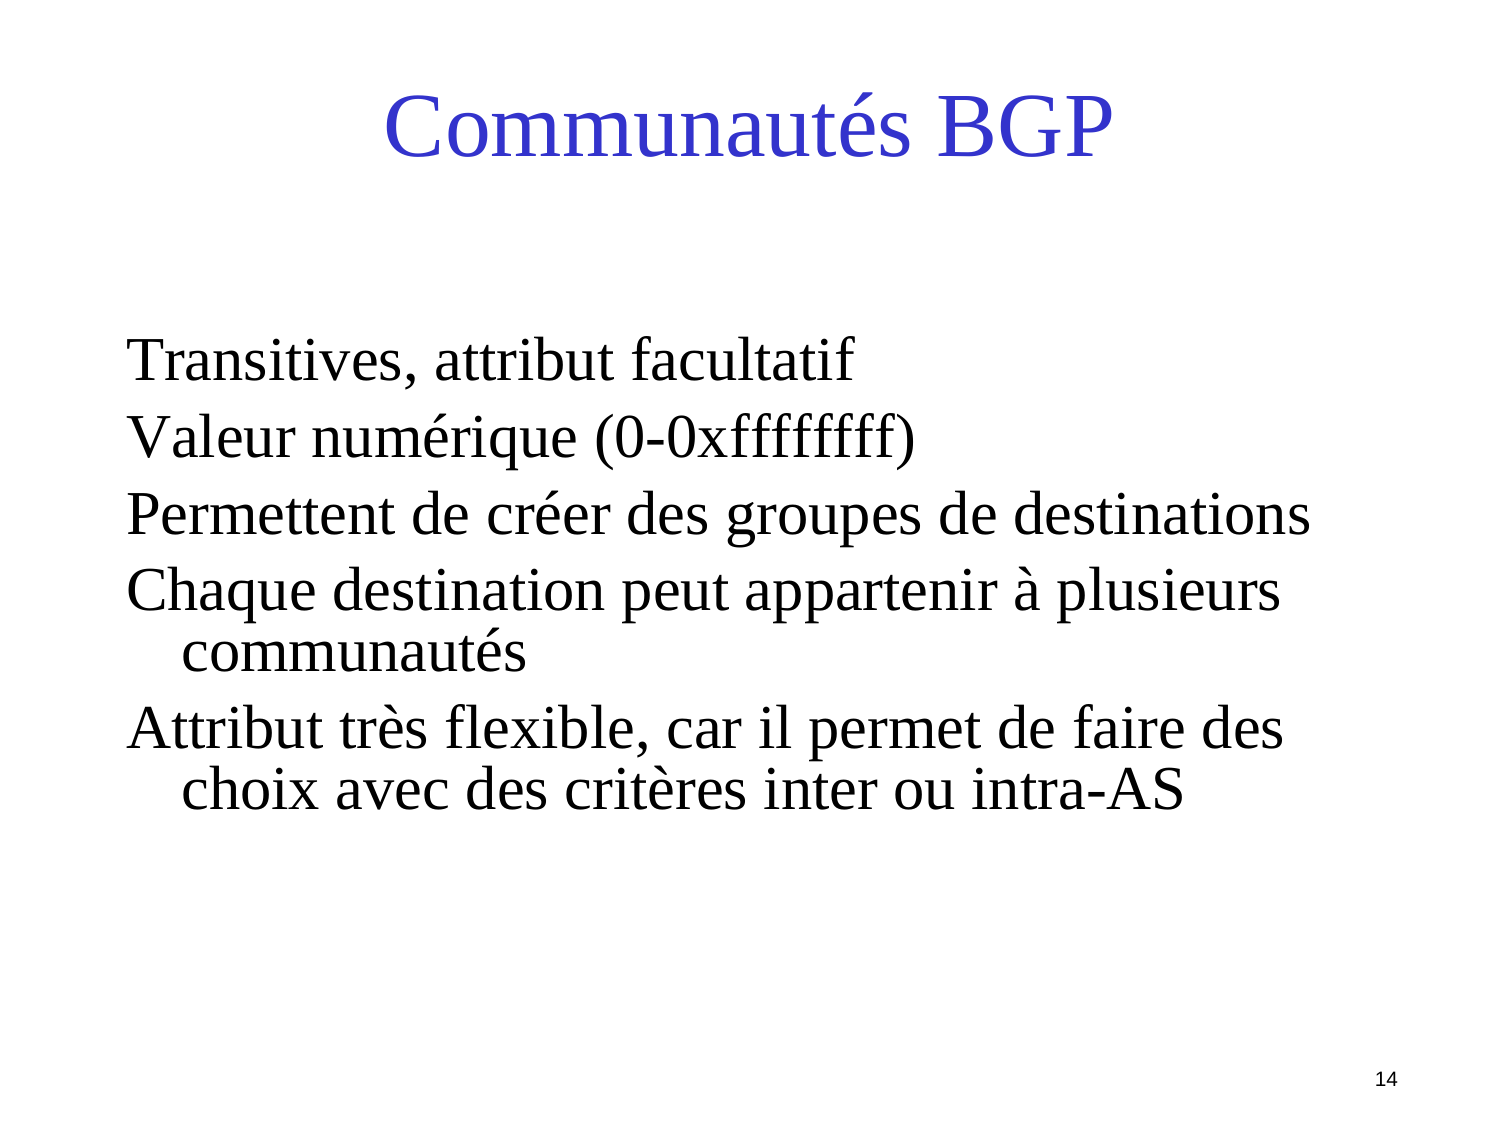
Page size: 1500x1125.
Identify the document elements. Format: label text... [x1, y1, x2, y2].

title Communautés BGP [112, 37, 1388, 226]
list Transitives, attribut facultatif Valeur numérique (0-0xffffffff)‏ Permettent de créer des groupes de destinations Chaque destination peut appartenir à plusieurs communautés Attribut très flexible, car il permet de faire des choix avec des critères inter ou intra-AS [112, 237, 1388, 913]
